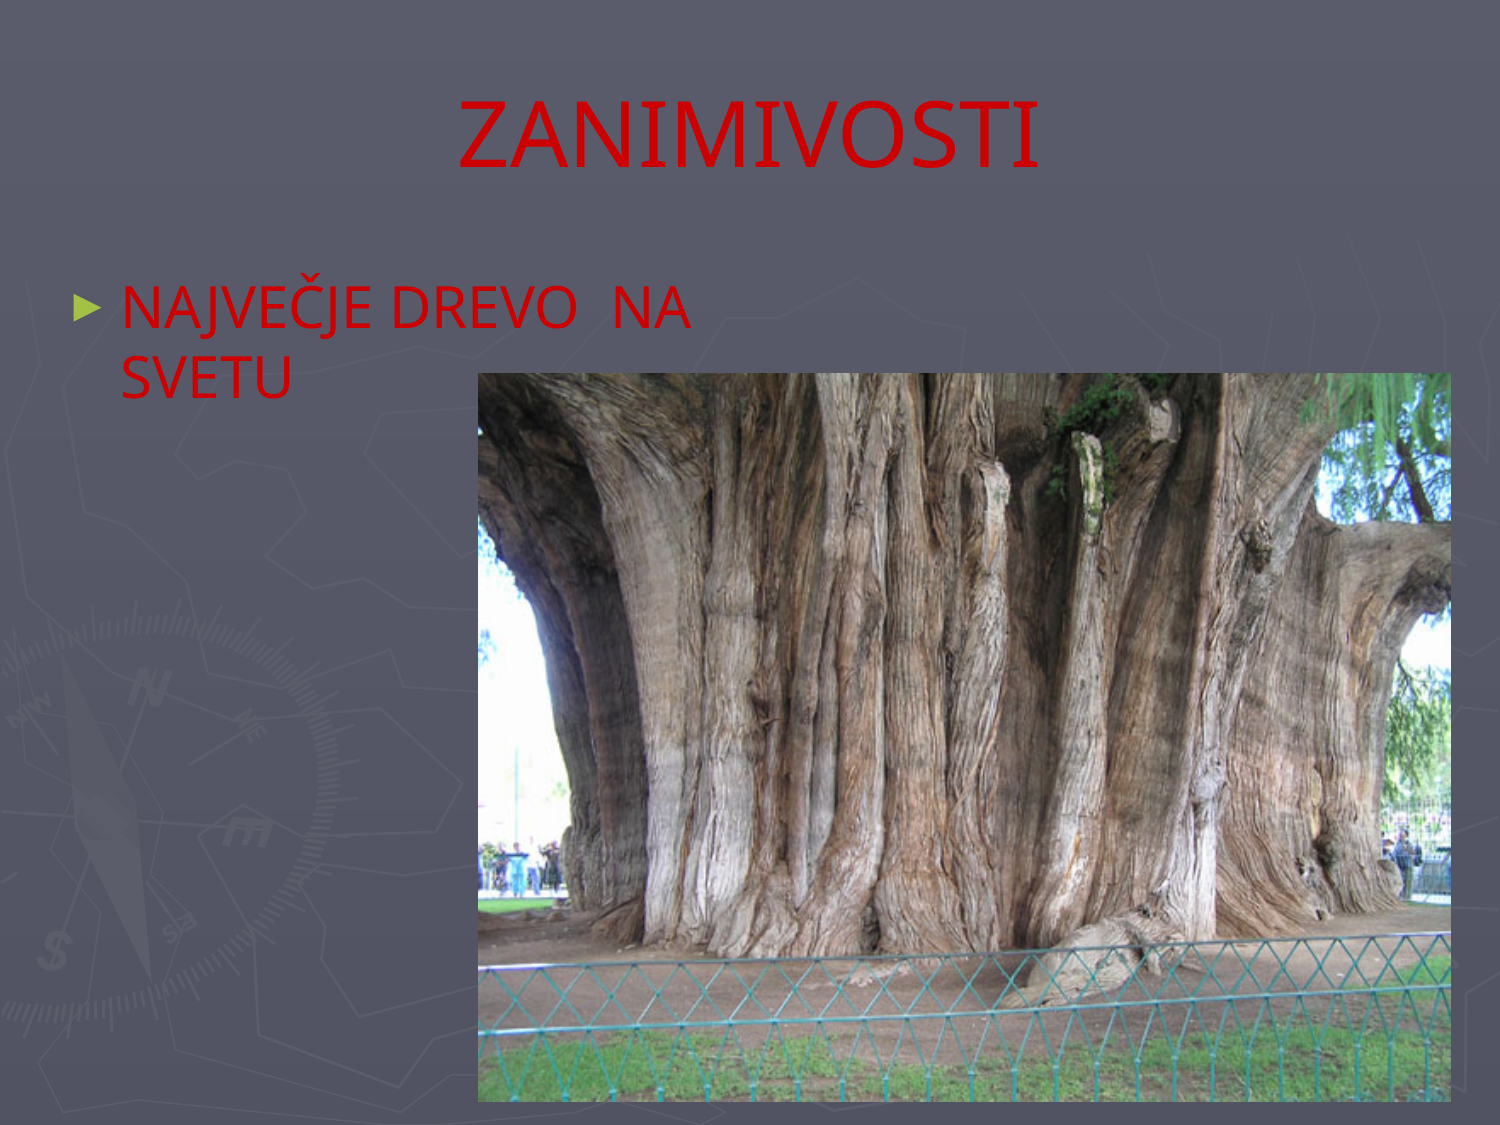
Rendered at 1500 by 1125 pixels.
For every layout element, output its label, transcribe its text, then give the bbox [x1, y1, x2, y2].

title ZANIMIVOSTI [49, 37, 1451, 225]
list NAJVEČJE DREVO NA SVETU [49, 262, 738, 1001]
picture [478, 373, 1451, 1102]
